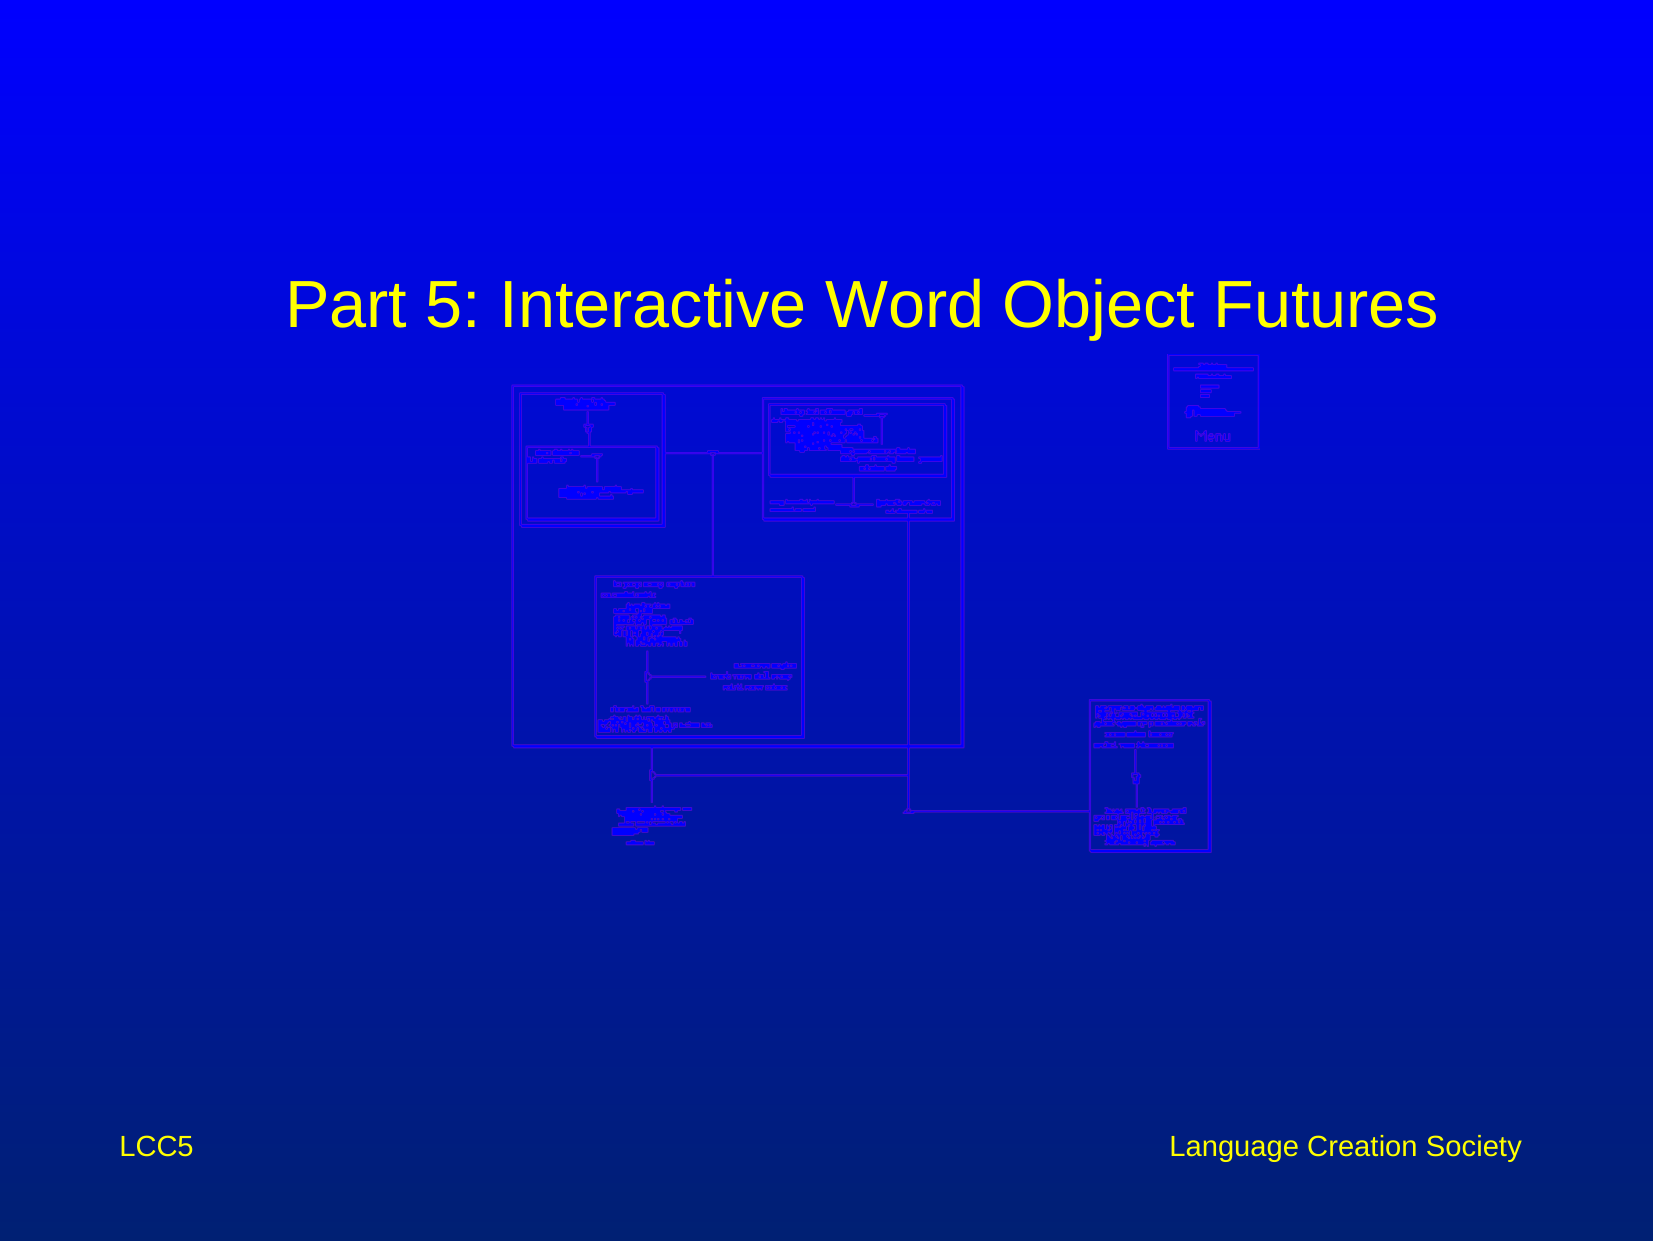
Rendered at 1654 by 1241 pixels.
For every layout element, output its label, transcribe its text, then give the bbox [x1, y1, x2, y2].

list Part 5: Interactive Word Object Futures [121, 266, 1534, 1121]
